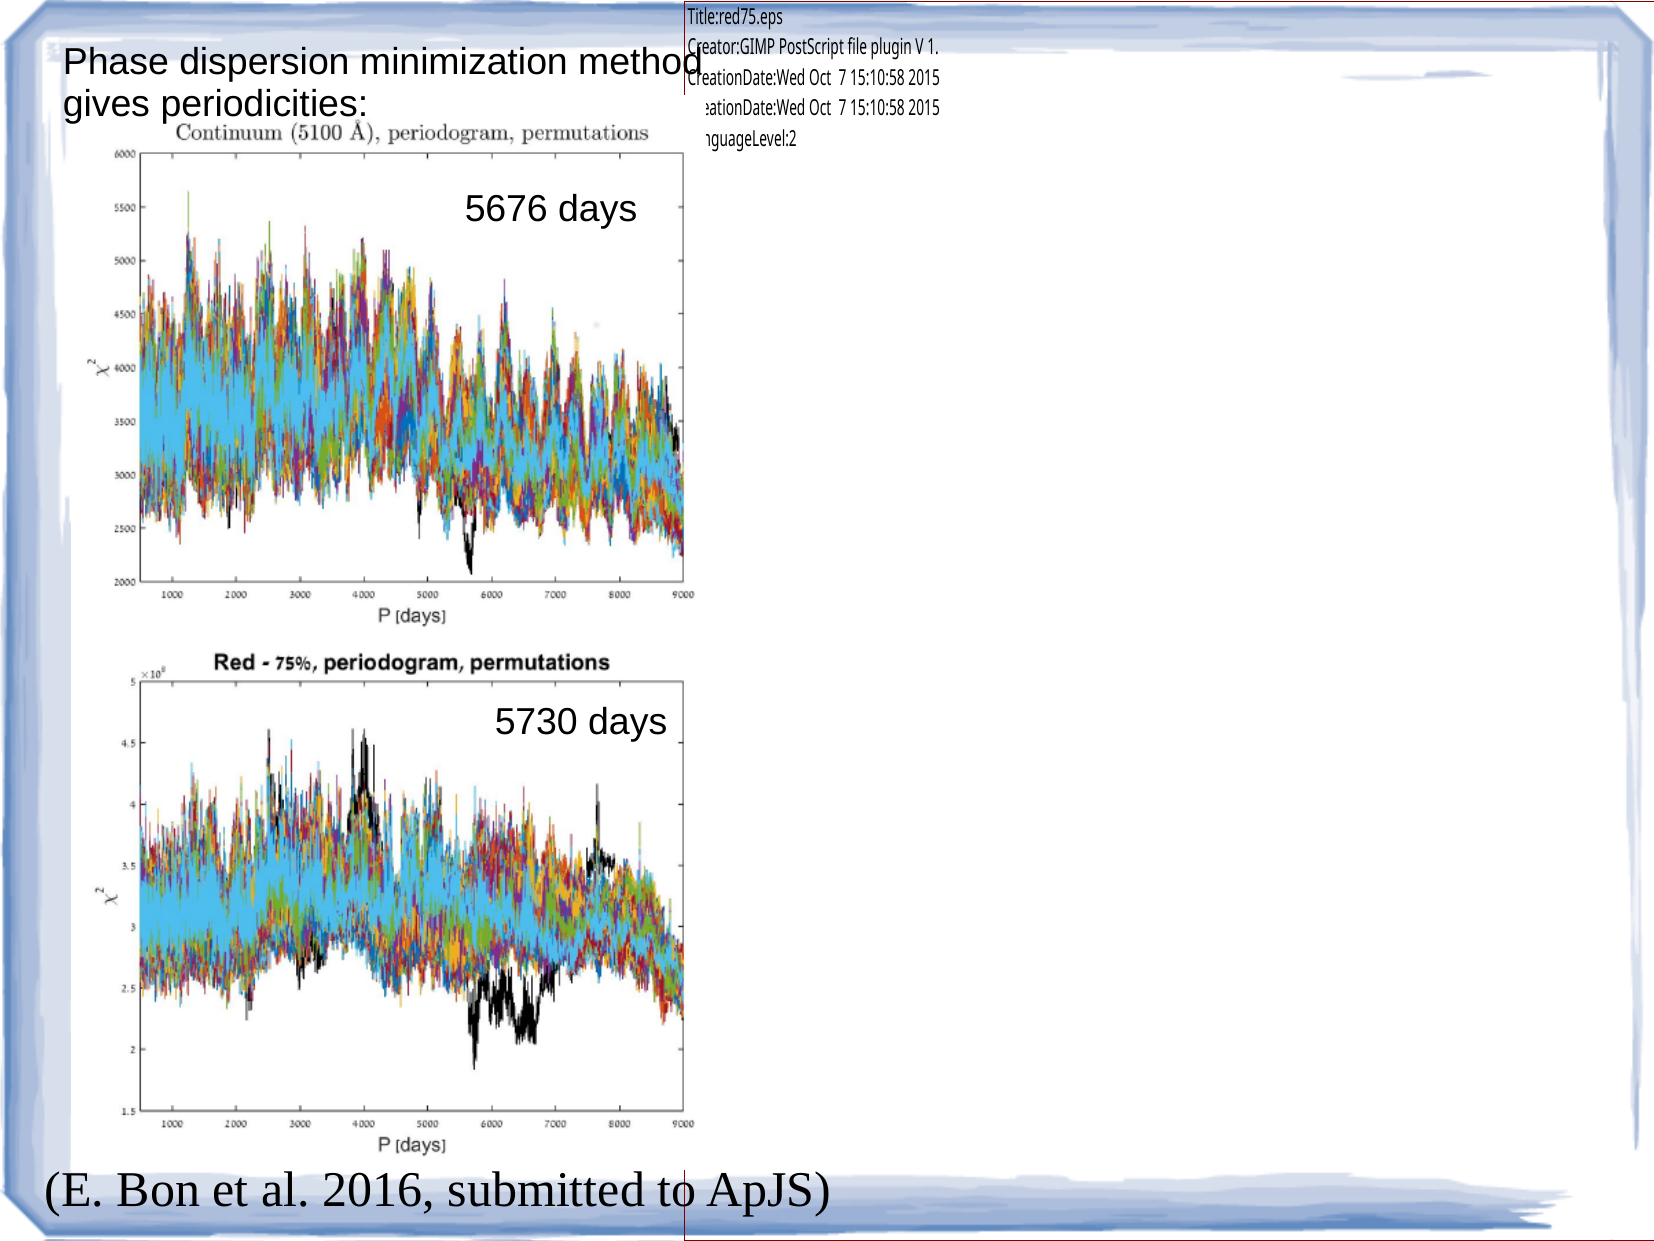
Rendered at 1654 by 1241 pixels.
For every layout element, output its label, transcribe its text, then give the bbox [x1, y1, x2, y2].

text_box (E. Bon et al. 2016, submitted to ApJS) [30, 1155, 847, 1226]
picture [0, 0, 1654, 1241]
text_box 5730 days [480, 693, 683, 751]
text_box 5676 days [450, 180, 653, 237]
text_box Phase dispersion minimization method gives periodicities: [48, 33, 719, 132]
